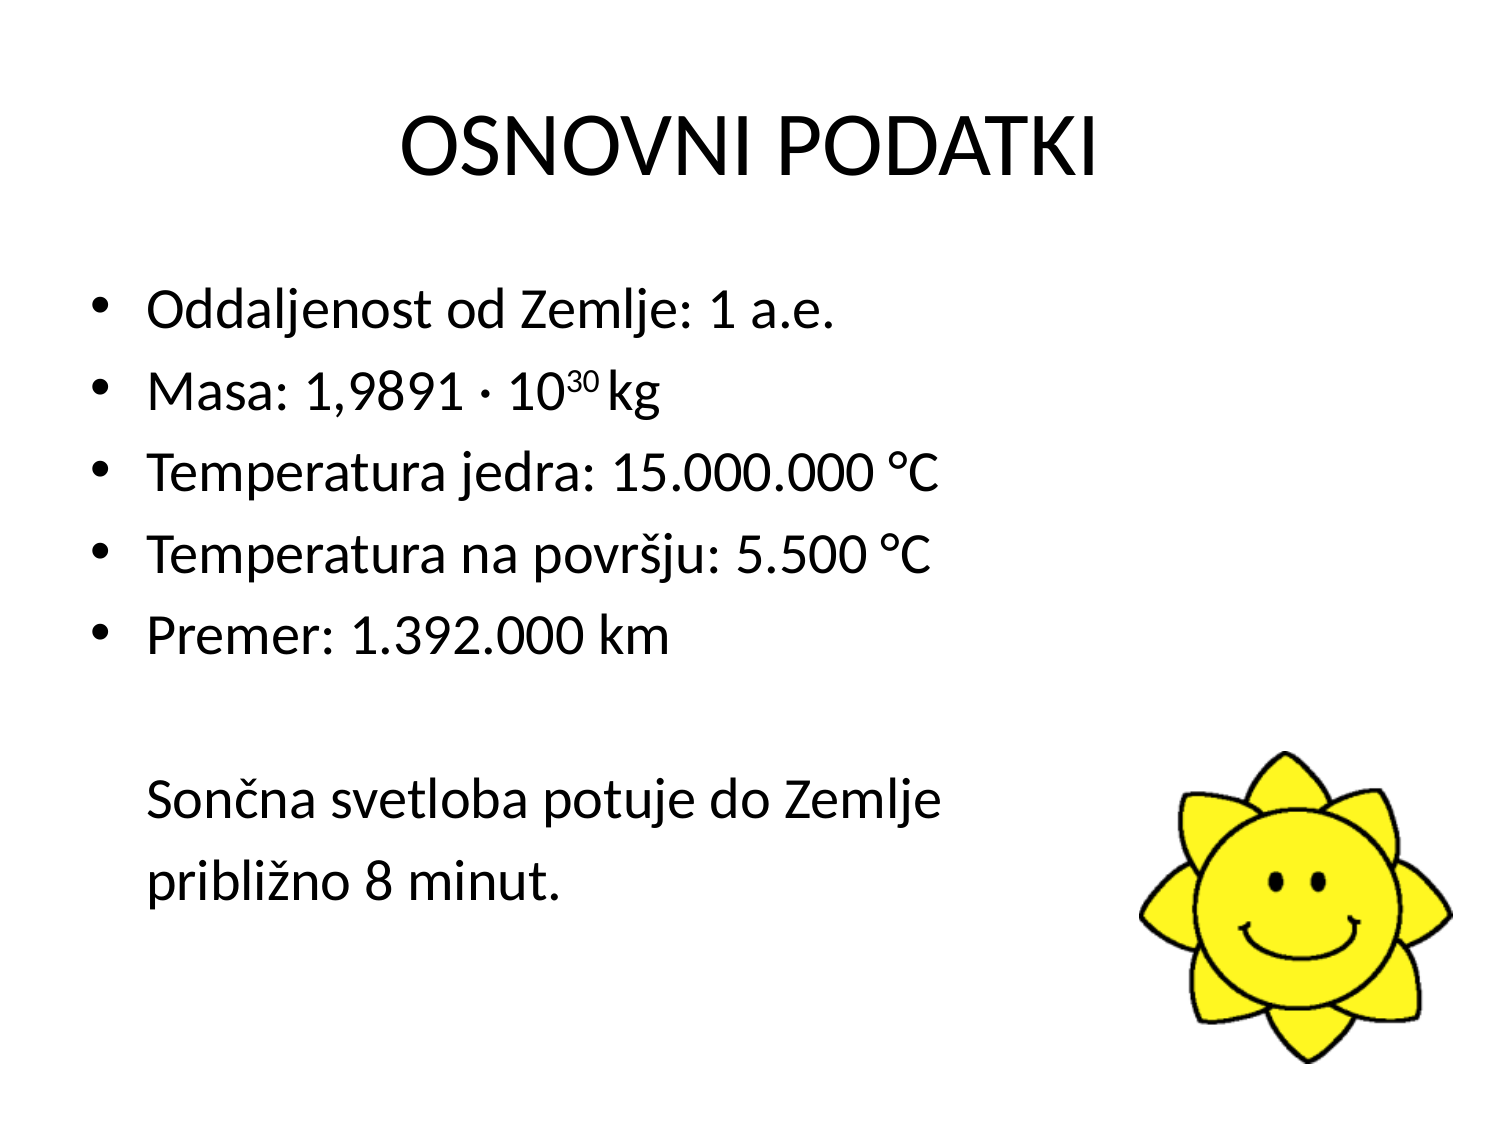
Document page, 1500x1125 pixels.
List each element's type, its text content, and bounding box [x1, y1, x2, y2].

list Oddaljenost od Zemlje: 1 a.e. Masa: 1,9891 · 1030 kg Temperatura jedra: 15.000.000 °C Temperatura na površju: 5.500 °C Premer: 1.392.000 km Sončna svetloba potuje do Zemlje približno 8 minut. [75, 262, 1425, 1005]
picture [1139, 751, 1453, 1064]
title OSNOVNI PODATKI [75, 45, 1425, 233]
